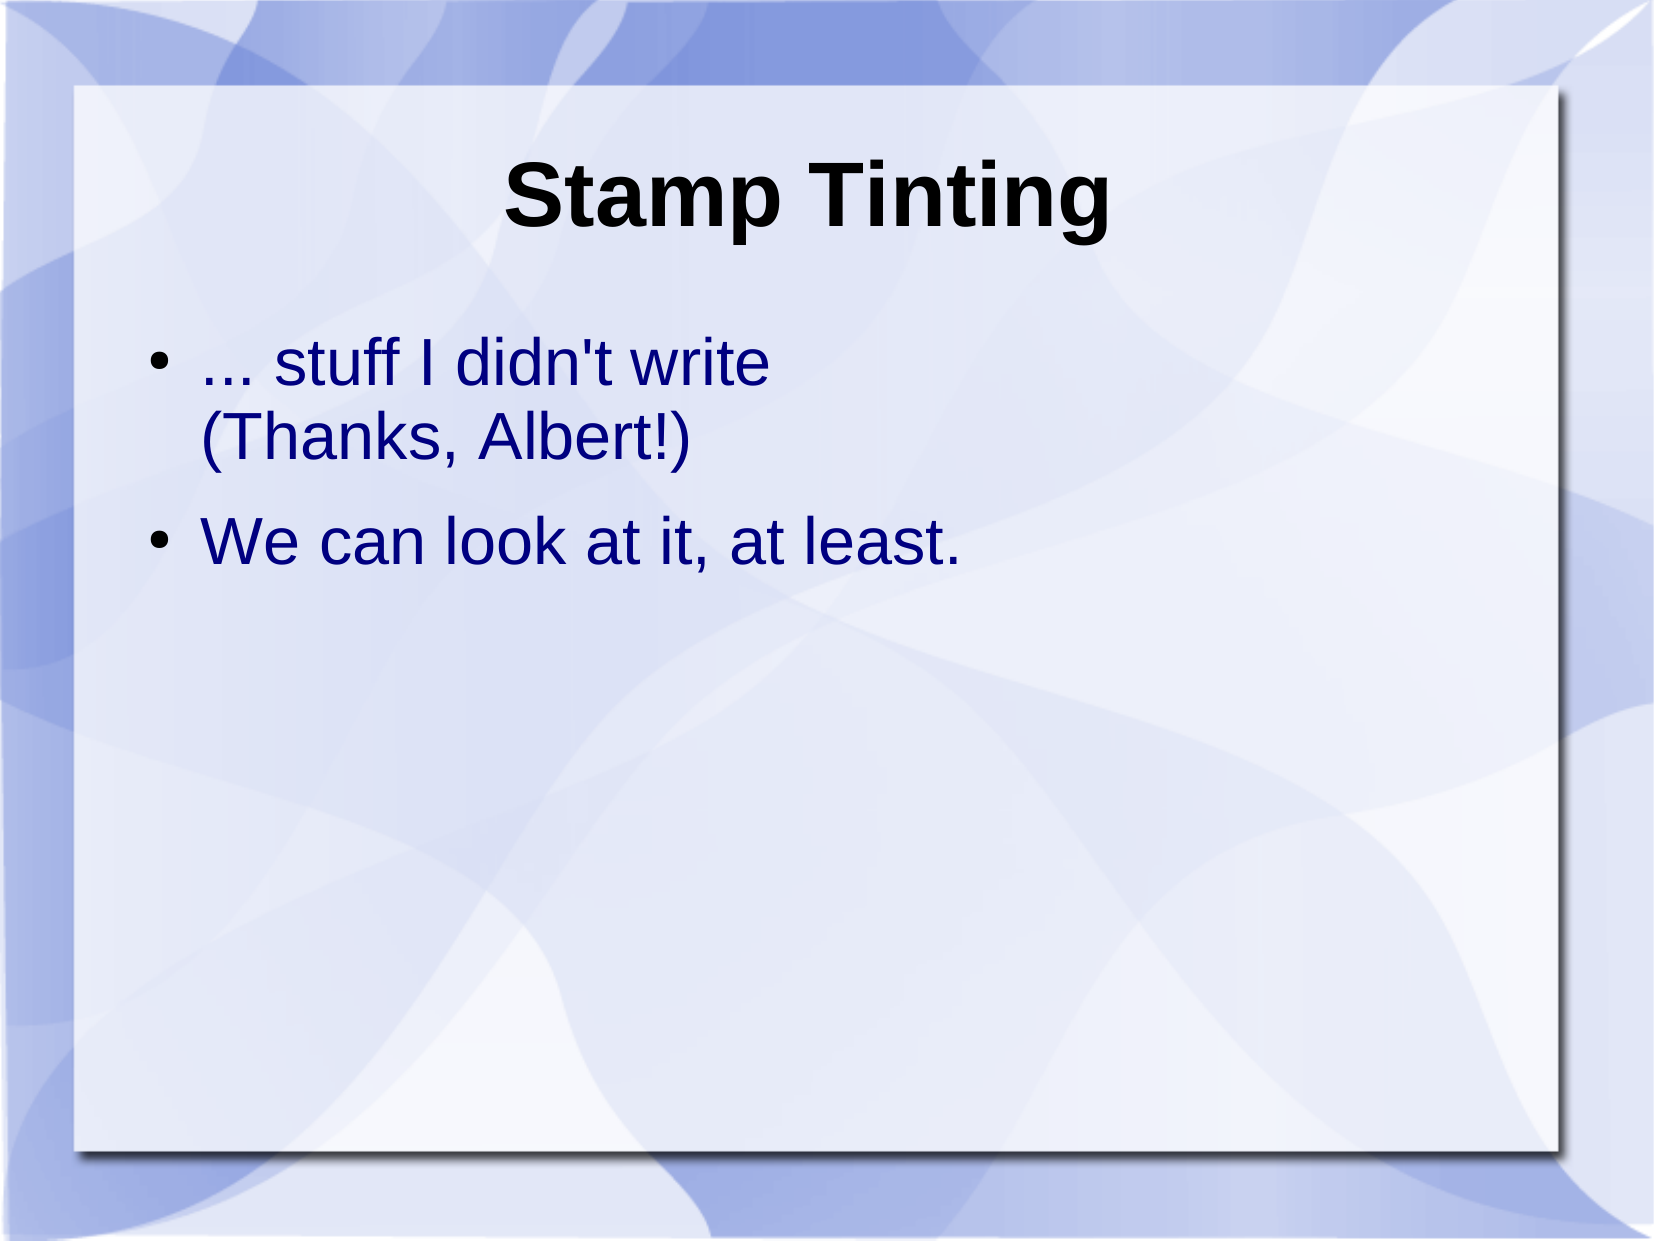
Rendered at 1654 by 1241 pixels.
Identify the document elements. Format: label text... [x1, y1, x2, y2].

picture [0, 0, 1654, 1241]
title Stamp Tinting [82, 98, 1536, 291]
list ... stuff I didn't write (Thanks, Albert!) We can look at it, at least. [129, 324, 1489, 1129]
